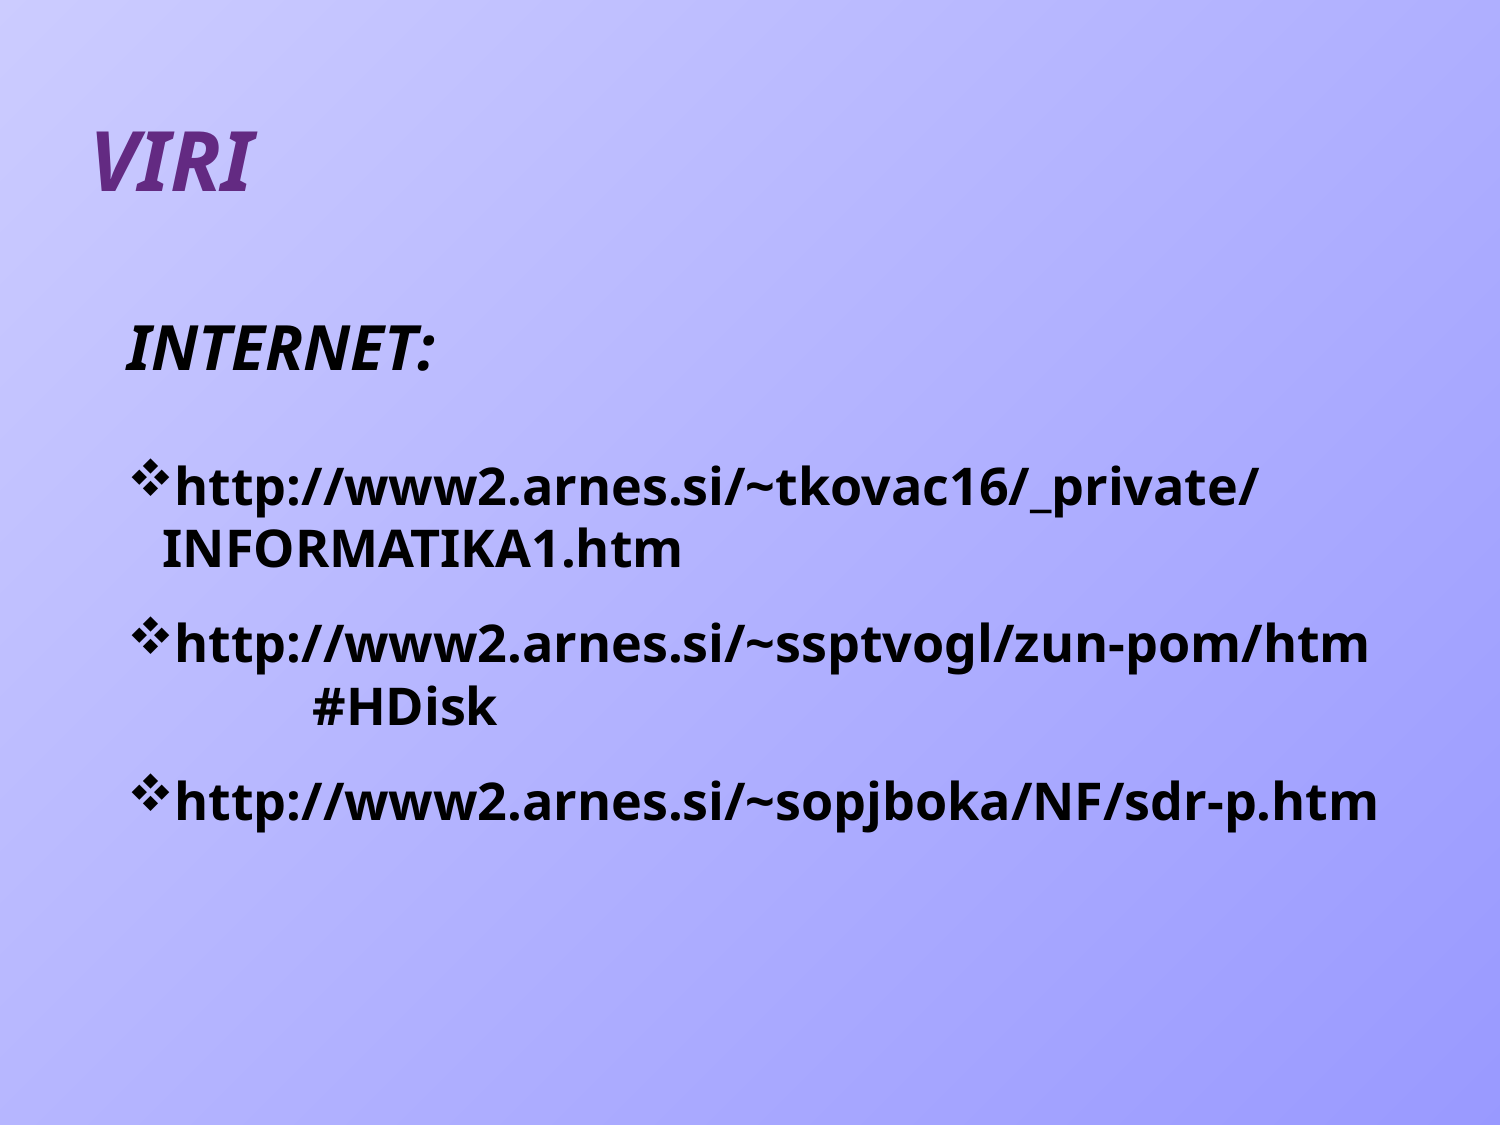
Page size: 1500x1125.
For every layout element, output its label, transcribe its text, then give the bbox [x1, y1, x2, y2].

text_box VIRI [75, 99, 1175, 216]
text_box INTERNET: http://www2.arnes.si/~tkovac16/_private/ INFORMATIKA1.htm http://www2.arnes.si/~ssptvogl/zun-pom/htm #HDisk http://www2.arnes.si/~sopjboka/NF/sdr-p.htm [112, 299, 1413, 839]
